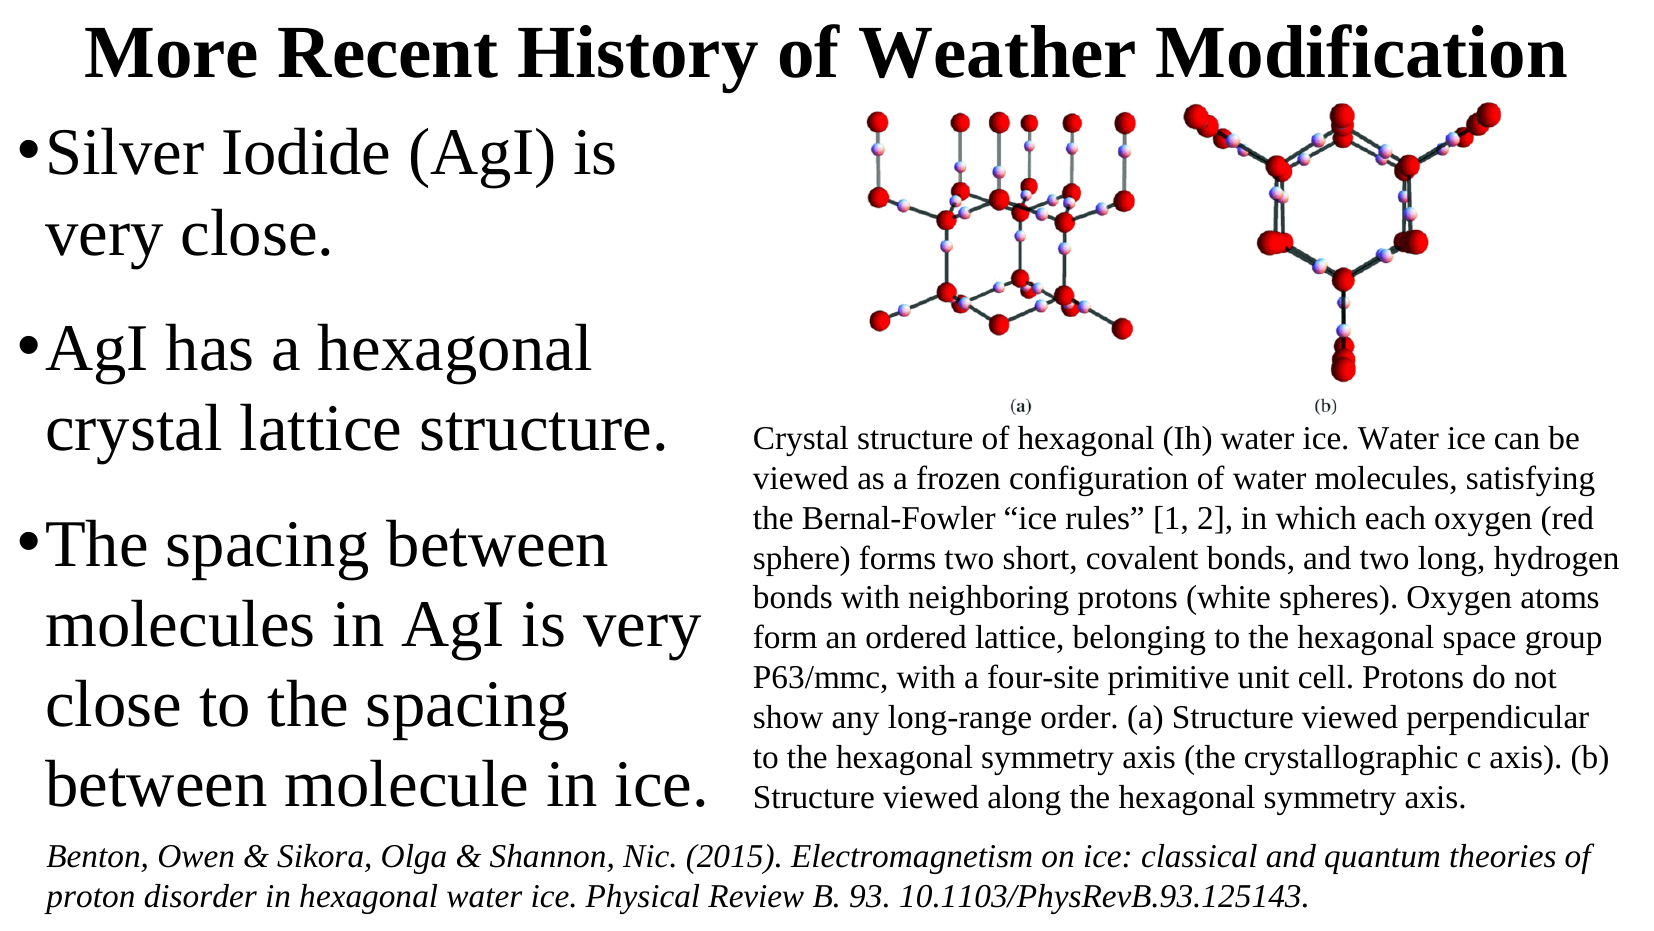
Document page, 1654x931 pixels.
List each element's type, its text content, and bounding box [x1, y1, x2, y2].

text_box Benton, Owen & Sikora, Olga & Shannon, Nic. (2015). Electromagnetism on ice: classical and quantum theories of proton disorder in hexagonal water ice. Physical Review B. 93. 10.1103/PhysRevB.93.125143. [31, 826, 1633, 931]
picture [863, 106, 1501, 408]
text_box Crystal structure of hexagonal (Ih) water ice. Water ice can be viewed as a frozen configuration of water molecules, satisfying the Bernal-Fowler “ice rules” [1, 2], in which each oxygen (red sphere) forms two short, covalent bonds, and two long, hydrogen bonds with neighboring protons (white spheres). Oxygen atoms form an ordered lattice, belonging to the hexagonal space group P63/mmc, with a four-site primitive unit cell. Protons do not show any long-range order. (a) Structure viewed perpendicular to the hexagonal symmetry axis (the crystallographic c axis). (b) Structure viewed along the hexagonal symmetry axis. [738, 408, 1639, 824]
title More Recent History of Weather Modification [0, 0, 1654, 106]
list Silver Iodide (AgI) is very close. AgI has a hexagonal crystal lattice structure. The spacing between molecules in AgI is very close to the spacing between molecule in ice. [2, 106, 753, 820]
